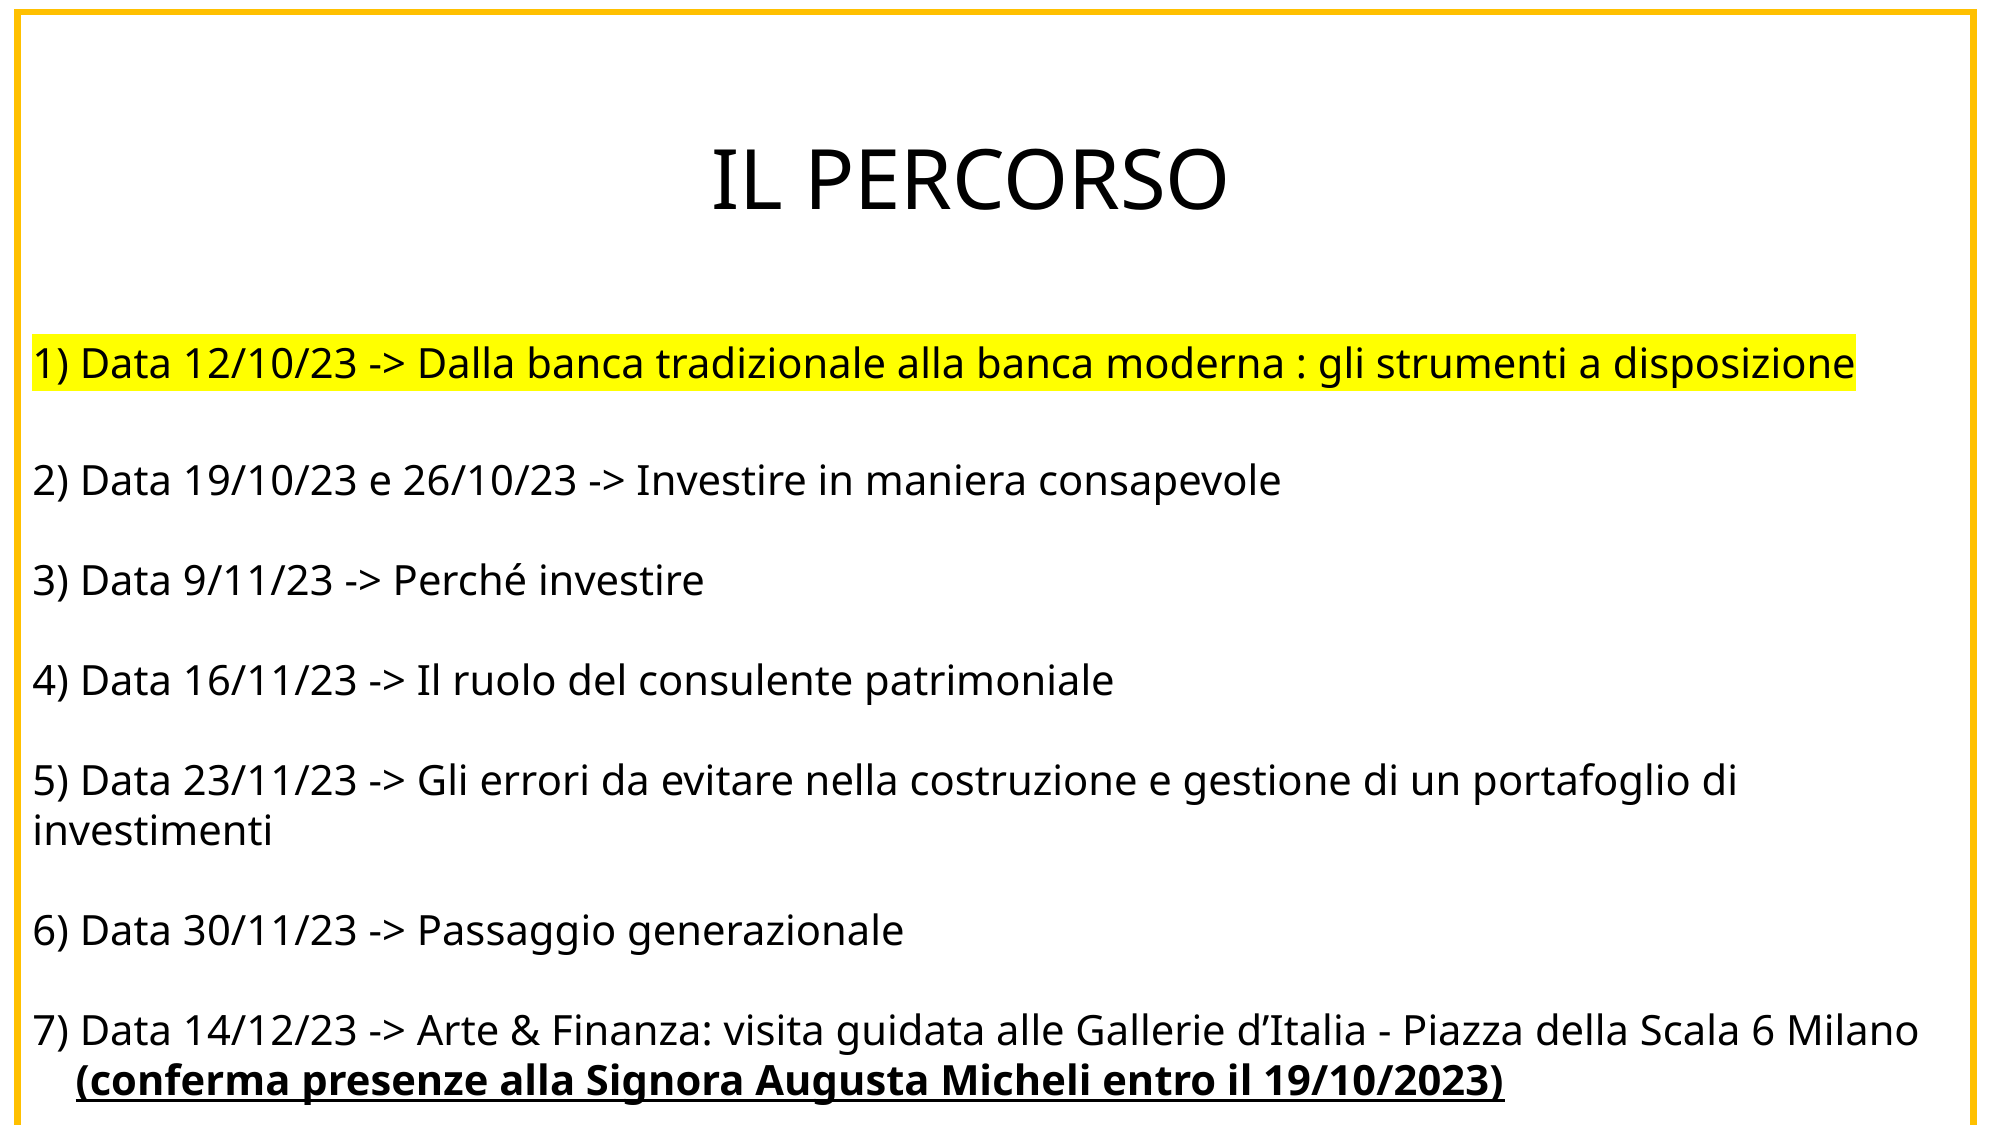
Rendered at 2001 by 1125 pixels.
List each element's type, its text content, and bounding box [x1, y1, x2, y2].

text_box IL PERCORSO 1) Data 12/10/23 -> Dalla banca tradizionale alla banca moderna : gli strumenti a disposizione 2) Data 19/10/23 e 26/10/23 -> Investire in maniera consapevole 3) Data 9/11/23 -> Perché investire 4) Data 16/11/23 -> Il ruolo del consulente patrimoniale 5) Data 23/11/23 -> Gli errori da evitare nella costruzione e gestione di un portafoglio di investimenti 6) Data 30/11/23 -> Passaggio generazionale 7) Data 14/12/23 -> Arte & Finanza: visita guidata alle Gallerie d’Italia - Piazza della Scala 6 Milano (conferma presenze alla Signora Augusta Micheli entro il 19/10/2023) [17, 12, 1974, 1112]
